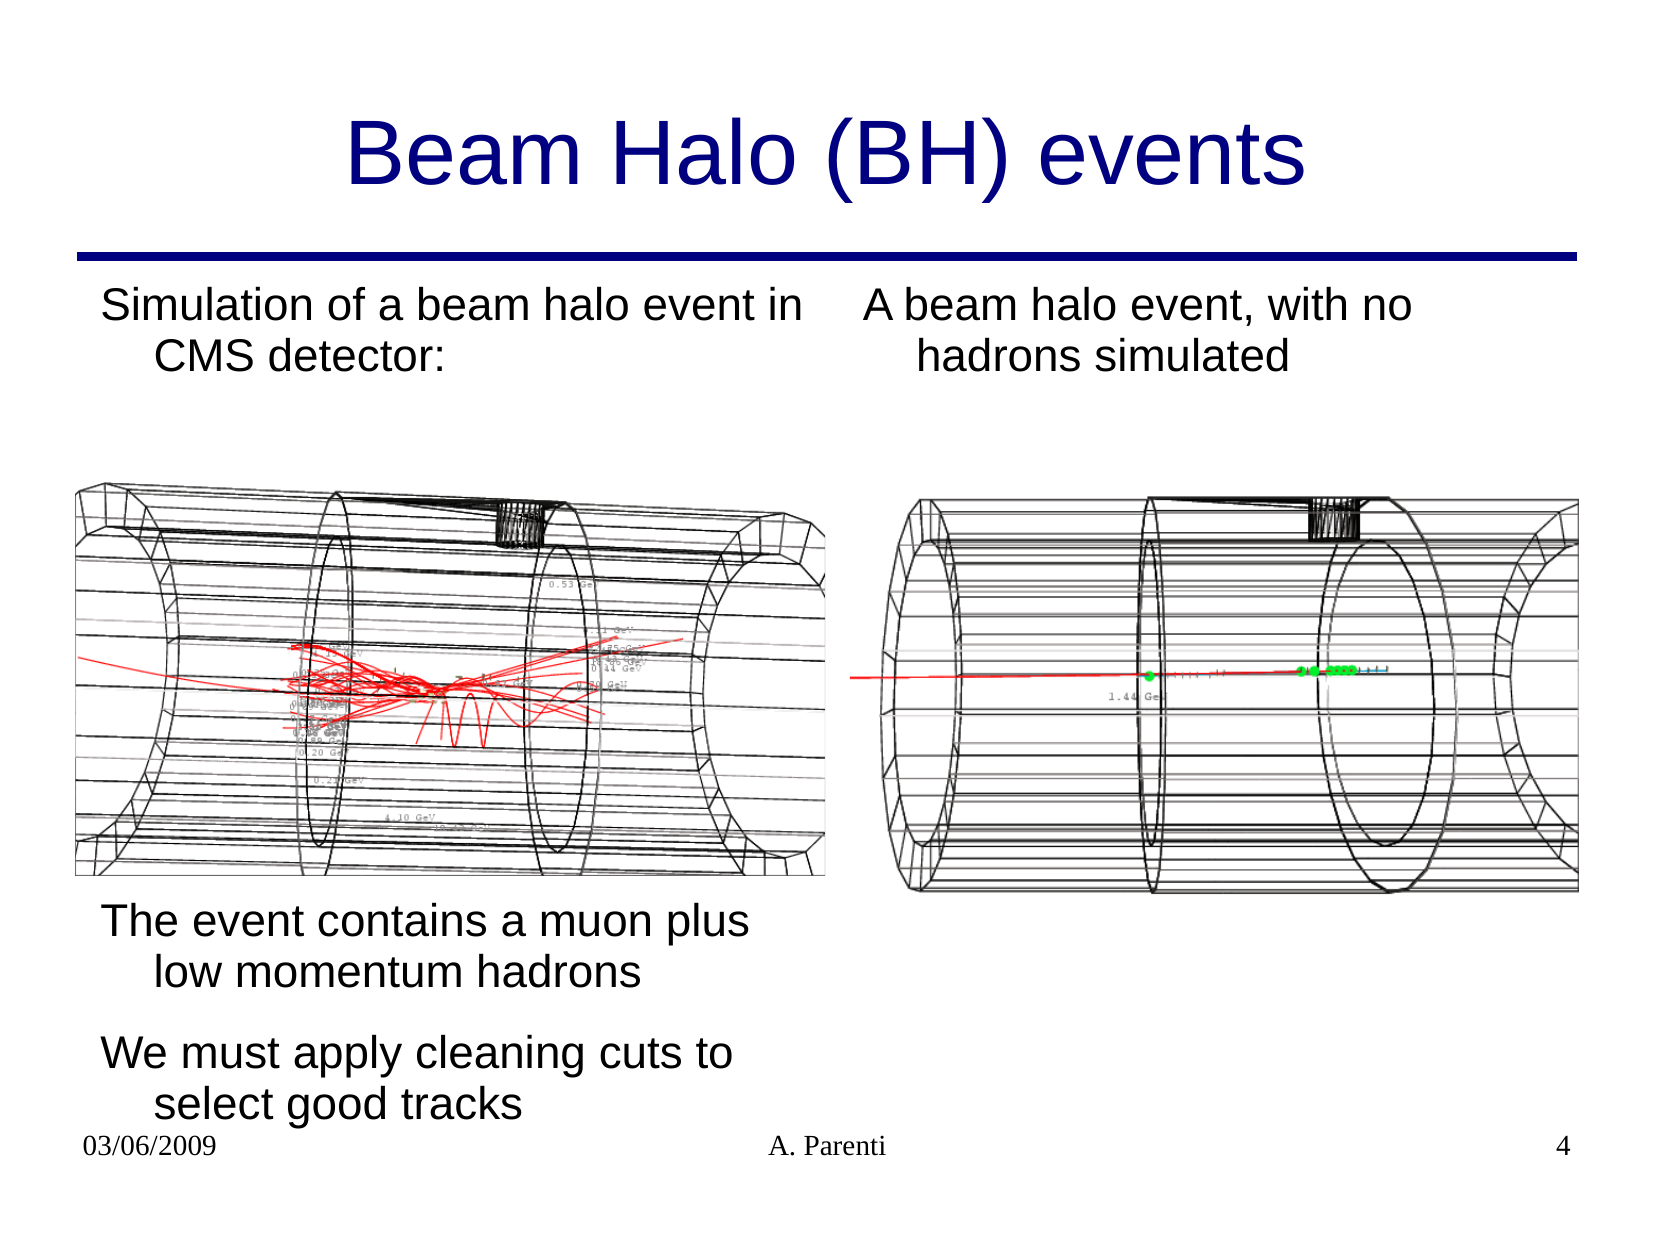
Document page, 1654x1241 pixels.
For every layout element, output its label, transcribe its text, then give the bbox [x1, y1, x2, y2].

picture [849, 472, 1579, 941]
list Simulation of a beam halo event in CMS detector: The event contains a muon plus low momentum hadrons We must apply cleaning cuts to select good tracks [82, 278, 809, 472]
title Beam Halo (BH) events [82, 49, 1571, 257]
picture [75, 472, 826, 876]
list Simulation of a beam halo event in CMS detector: The event contains a muon plus low momentum hadrons We must apply cleaning cuts to select good tracks [82, 876, 809, 1130]
list A beam halo event, with no hadrons simulated [845, 278, 1572, 1083]
